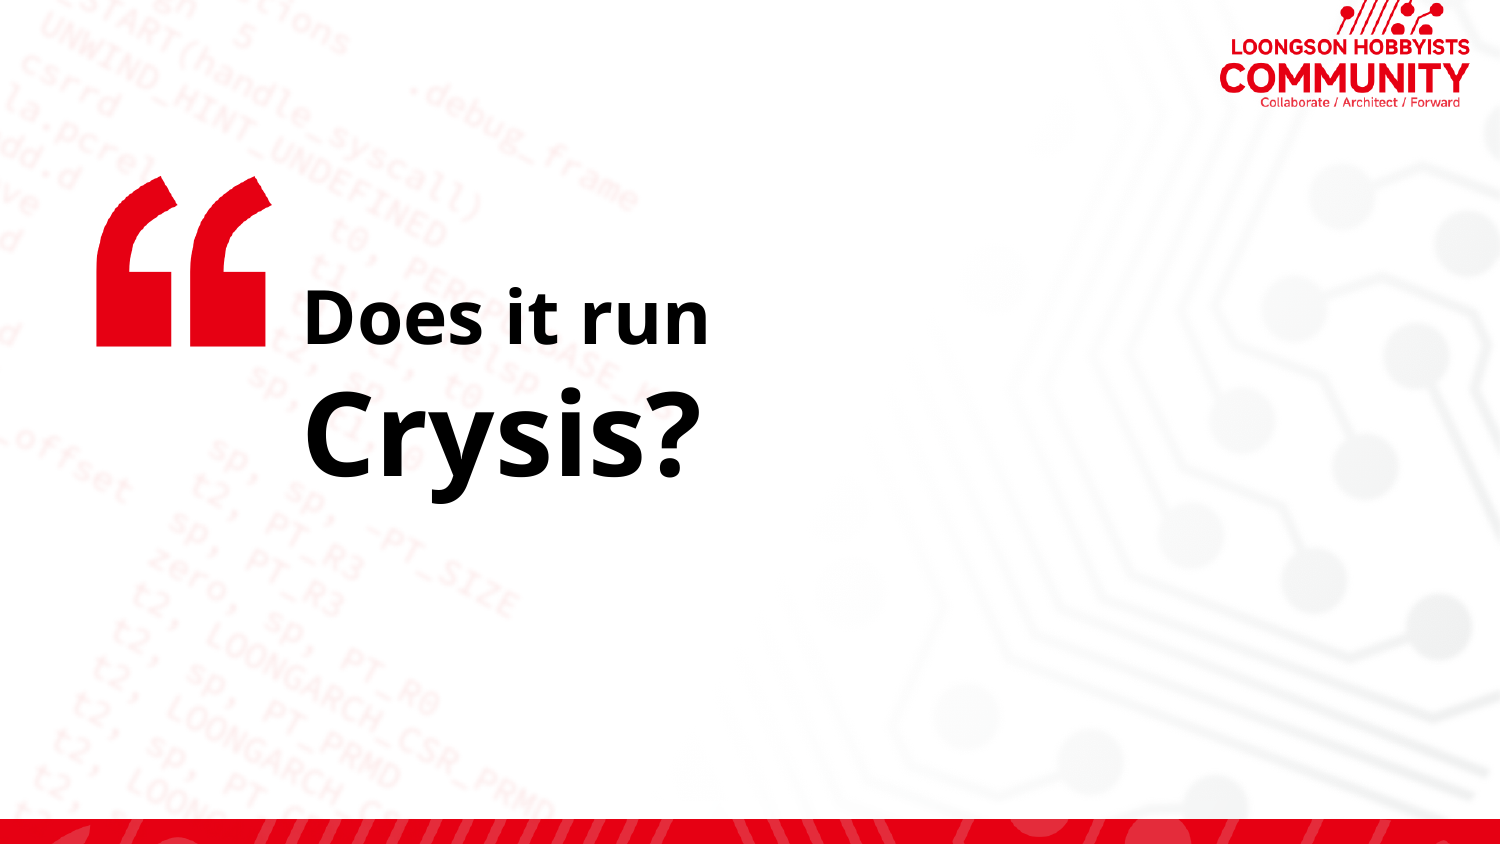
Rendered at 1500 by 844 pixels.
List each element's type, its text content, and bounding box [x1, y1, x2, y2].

title Does it run Crysis? [286, 245, 1228, 524]
picture [0, 0, 1500, 844]
